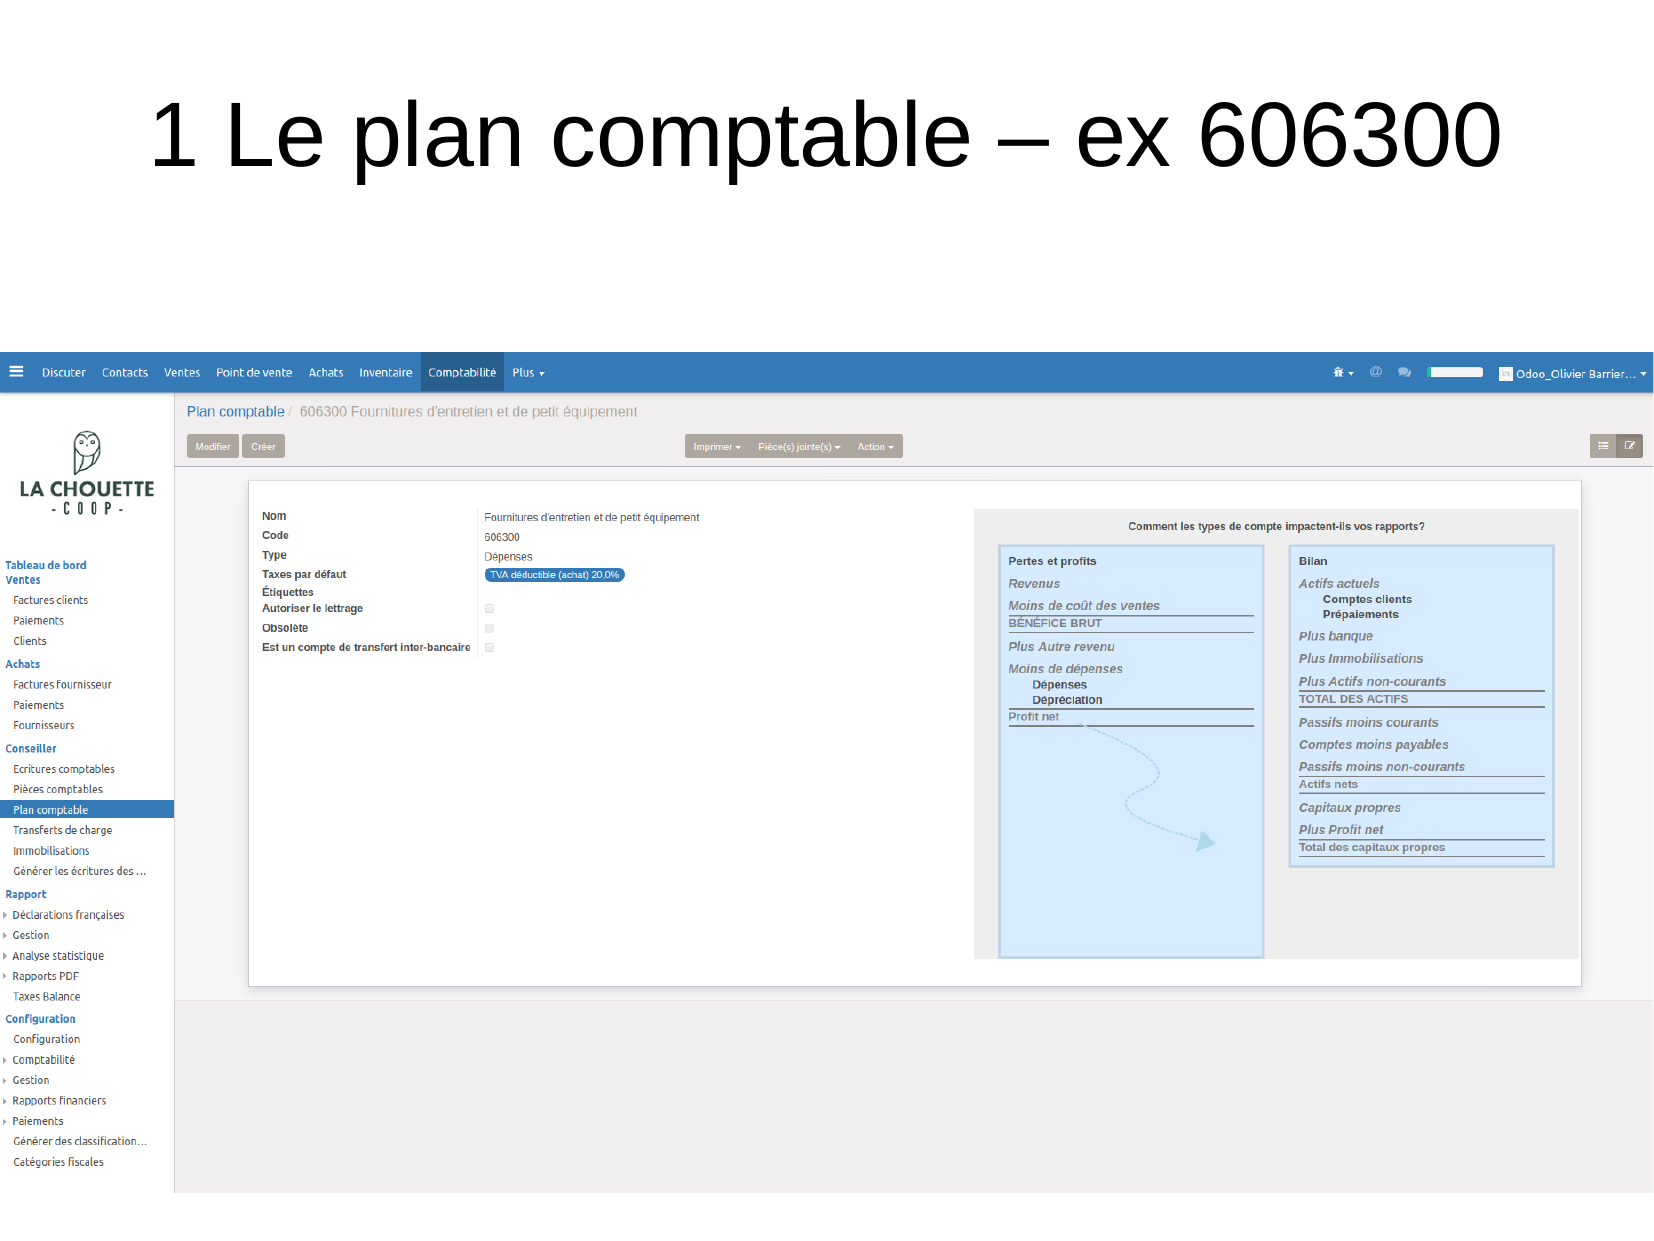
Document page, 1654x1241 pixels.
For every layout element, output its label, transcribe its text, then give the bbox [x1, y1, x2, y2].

title 1 Le plan comptable – ex 606300 [82, 31, 1571, 239]
picture [0, 352, 1654, 1193]
